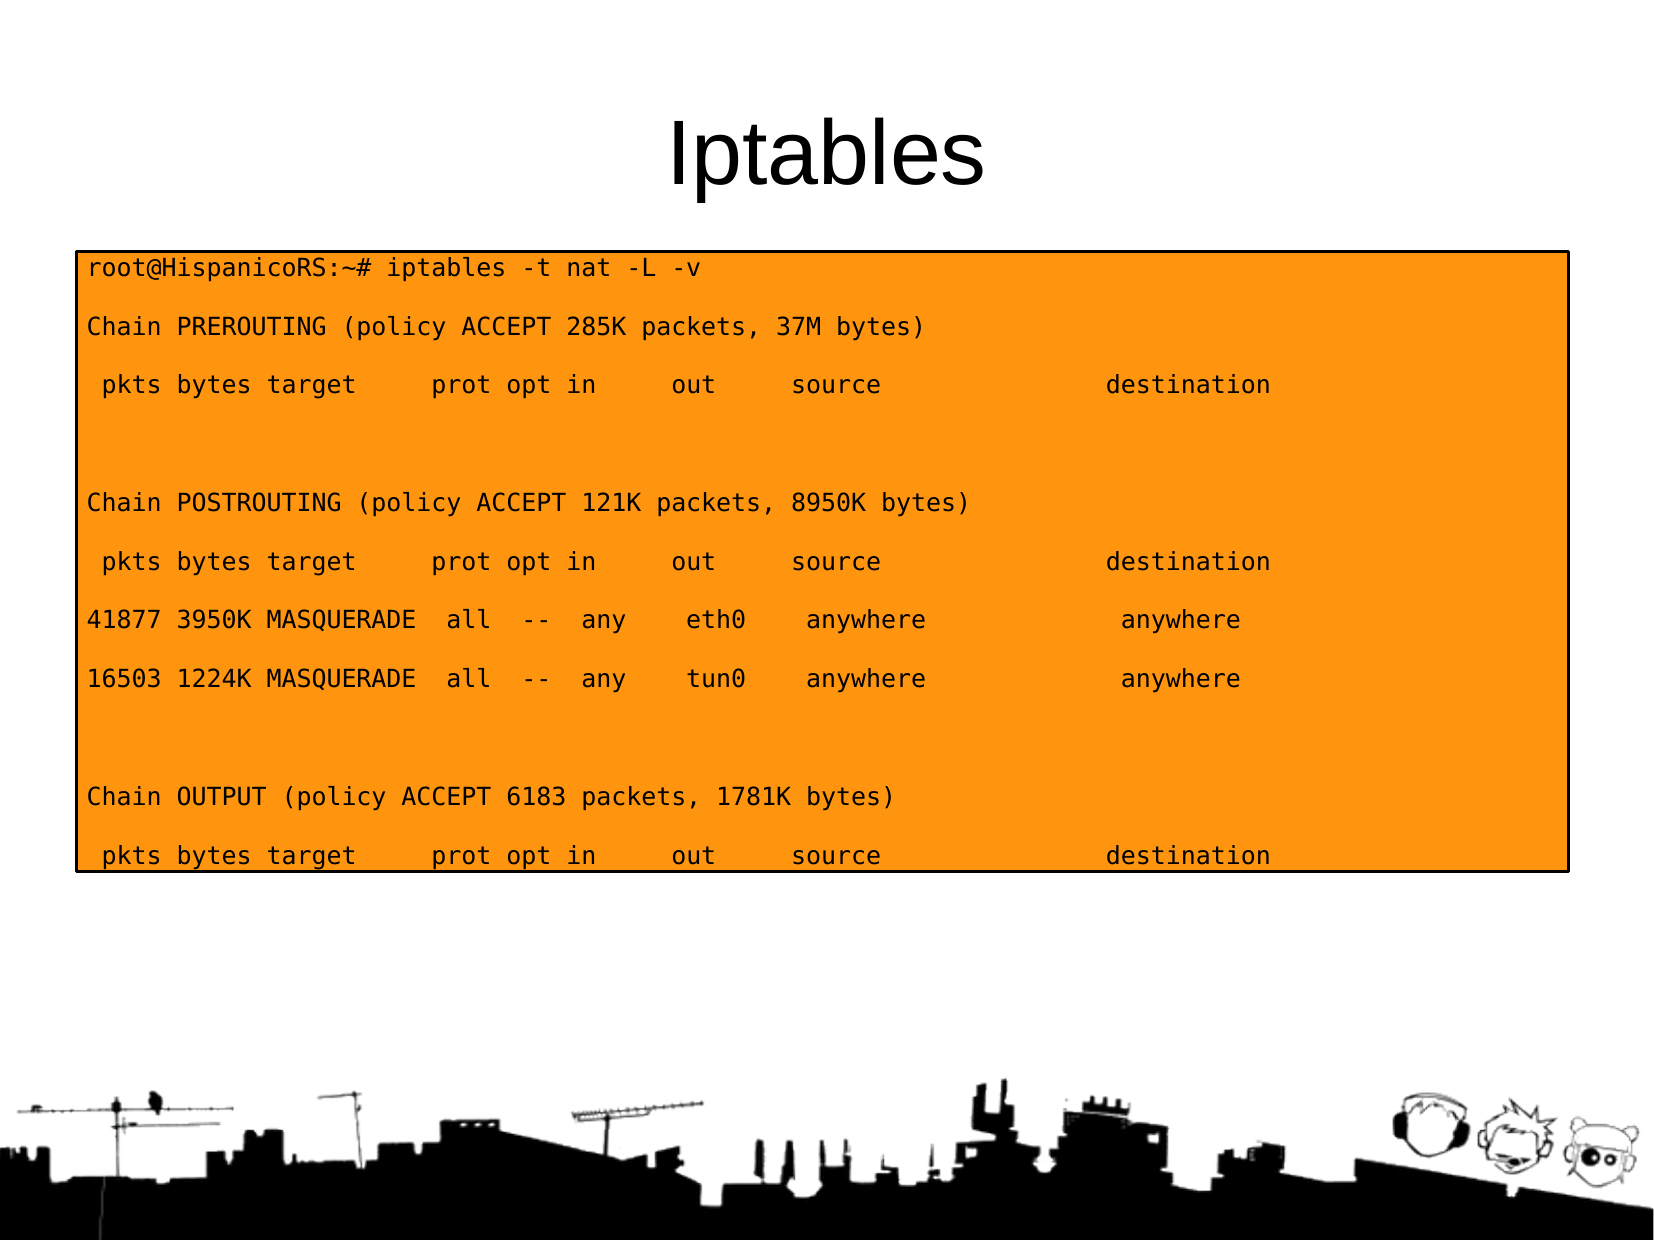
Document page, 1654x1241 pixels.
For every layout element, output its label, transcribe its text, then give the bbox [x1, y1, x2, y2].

title Iptables [82, 56, 1571, 250]
list root@HispanicoRS:~# iptables -t nat -L -v Chain PREROUTING (policy ACCEPT 285K packets, 37M bytes) pkts bytes target prot opt in out source destination Chain POSTROUTING (policy ACCEPT 121K packets, 8950K bytes) pkts bytes target prot opt in out source destination 41877 3950K MASQUERADE all -- any eth0 anywhere anywhere 16503 1224K MASQUERADE all -- any tun0 anywhere anywhere Chain OUTPUT (policy ACCEPT 6183 packets, 1781K bytes) pkts bytes target prot opt in out source destination [76, 251, 1569, 872]
picture [0, 1077, 1654, 1240]
